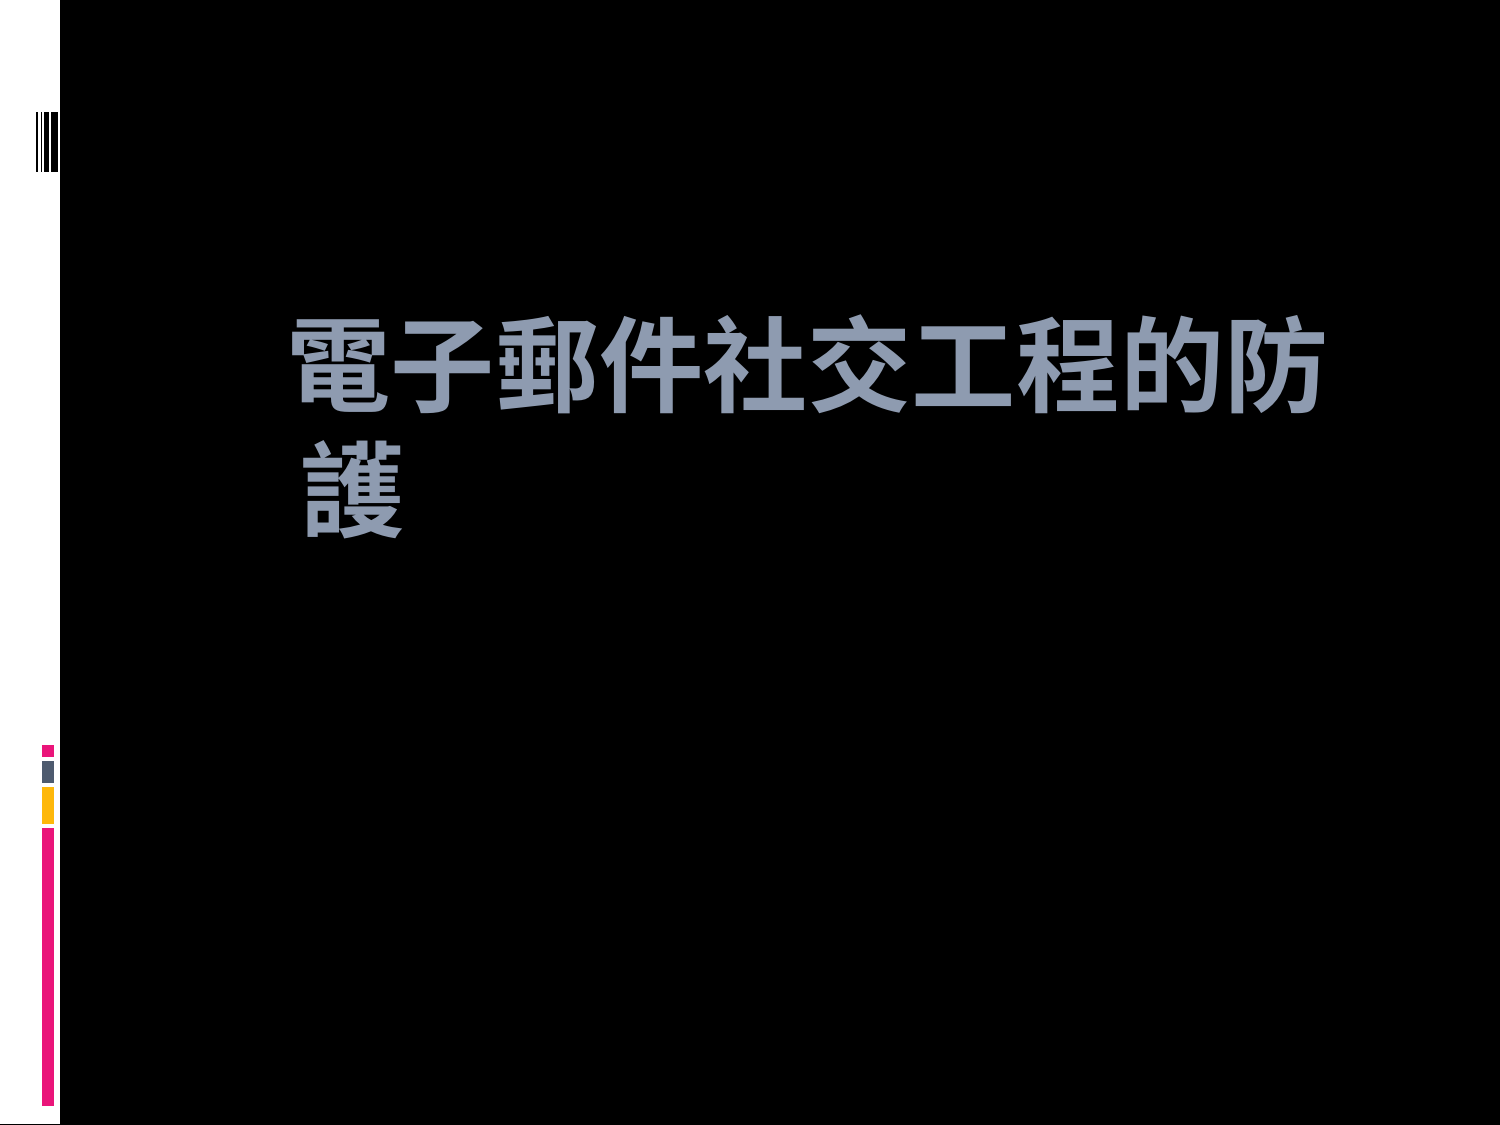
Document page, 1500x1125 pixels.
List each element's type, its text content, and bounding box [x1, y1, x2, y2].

list 電子郵件社交工程的防護 [150, 292, 1426, 1043]
